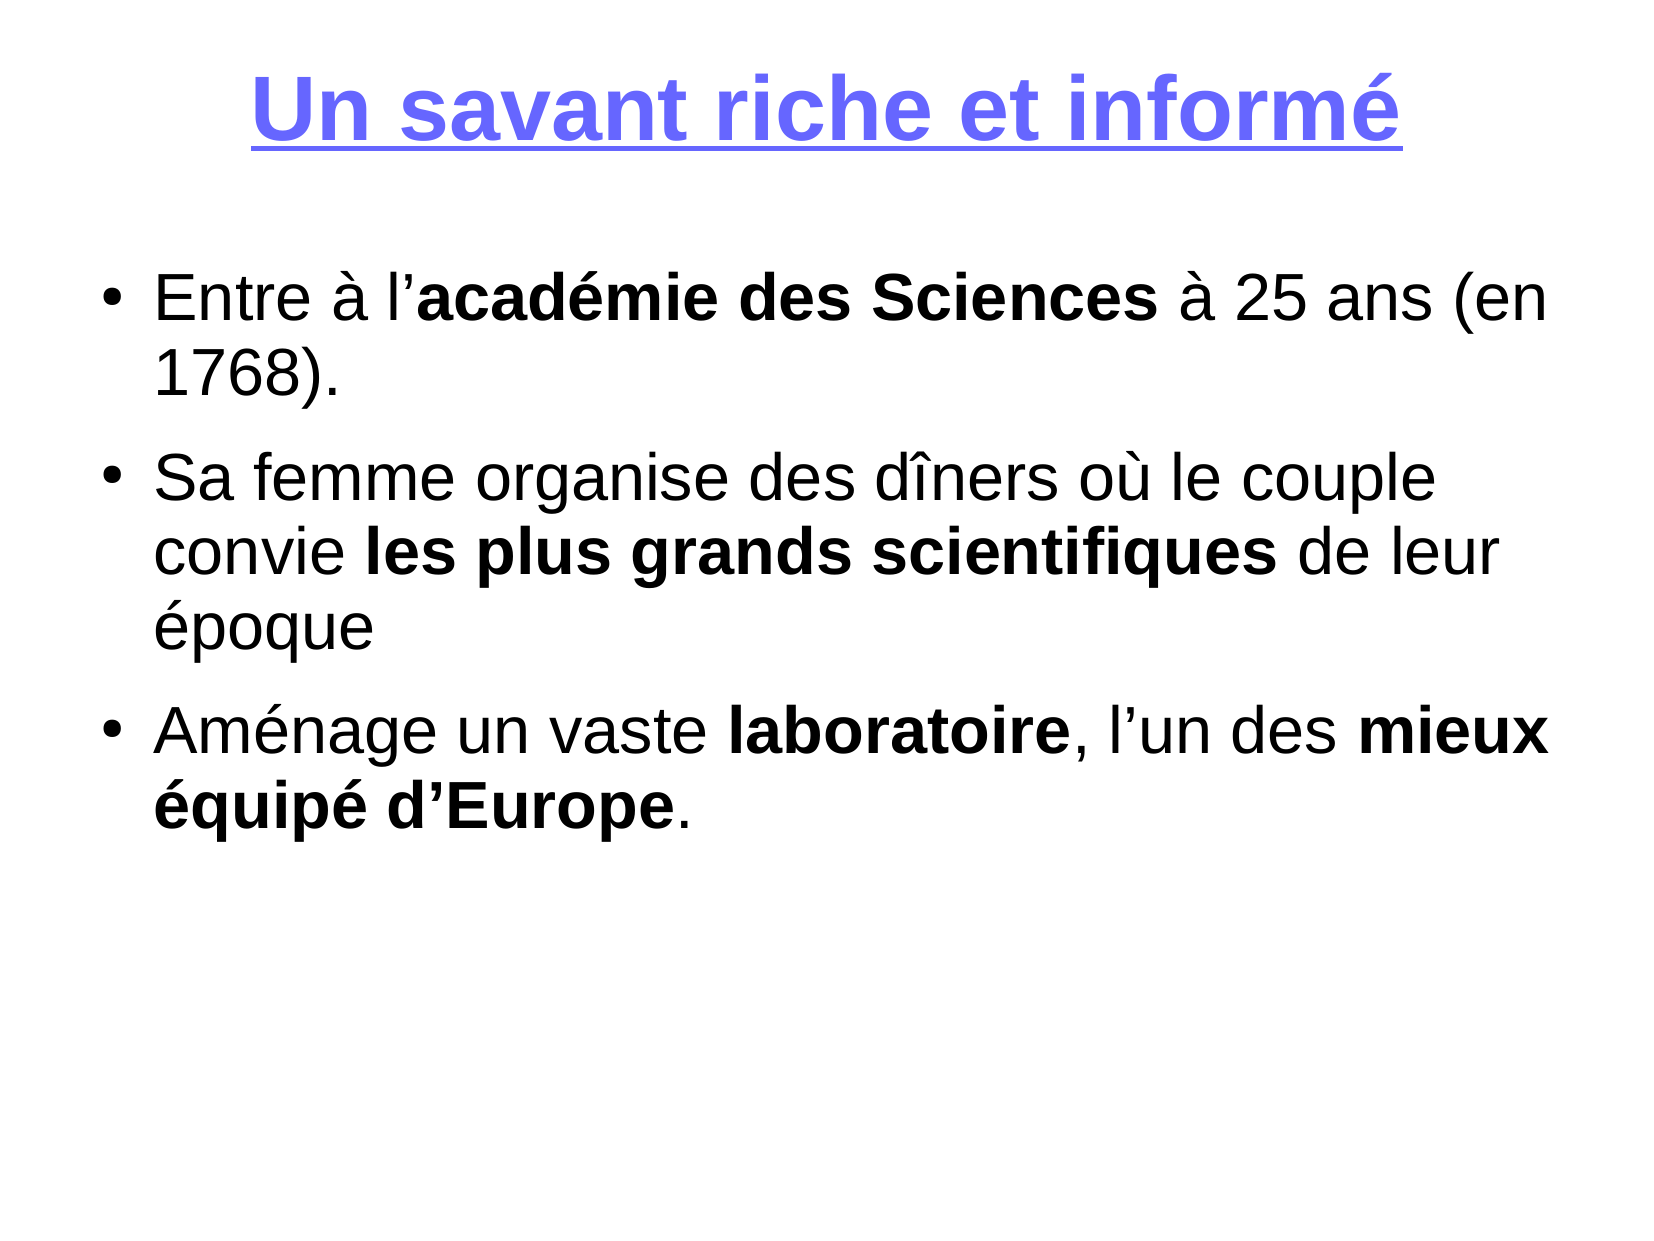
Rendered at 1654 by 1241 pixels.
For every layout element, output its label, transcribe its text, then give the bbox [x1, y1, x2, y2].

title Un savant riche et informé [82, 5, 1571, 213]
list Entre à l’académie des Sciences à 25 ans (en 1768). Sa femme organise des dîners où le couple convie les plus grands scientifiques de leur époque Aménage un vaste laboratoire, l’un des mieux équipé d’Europe. [82, 260, 1571, 948]
